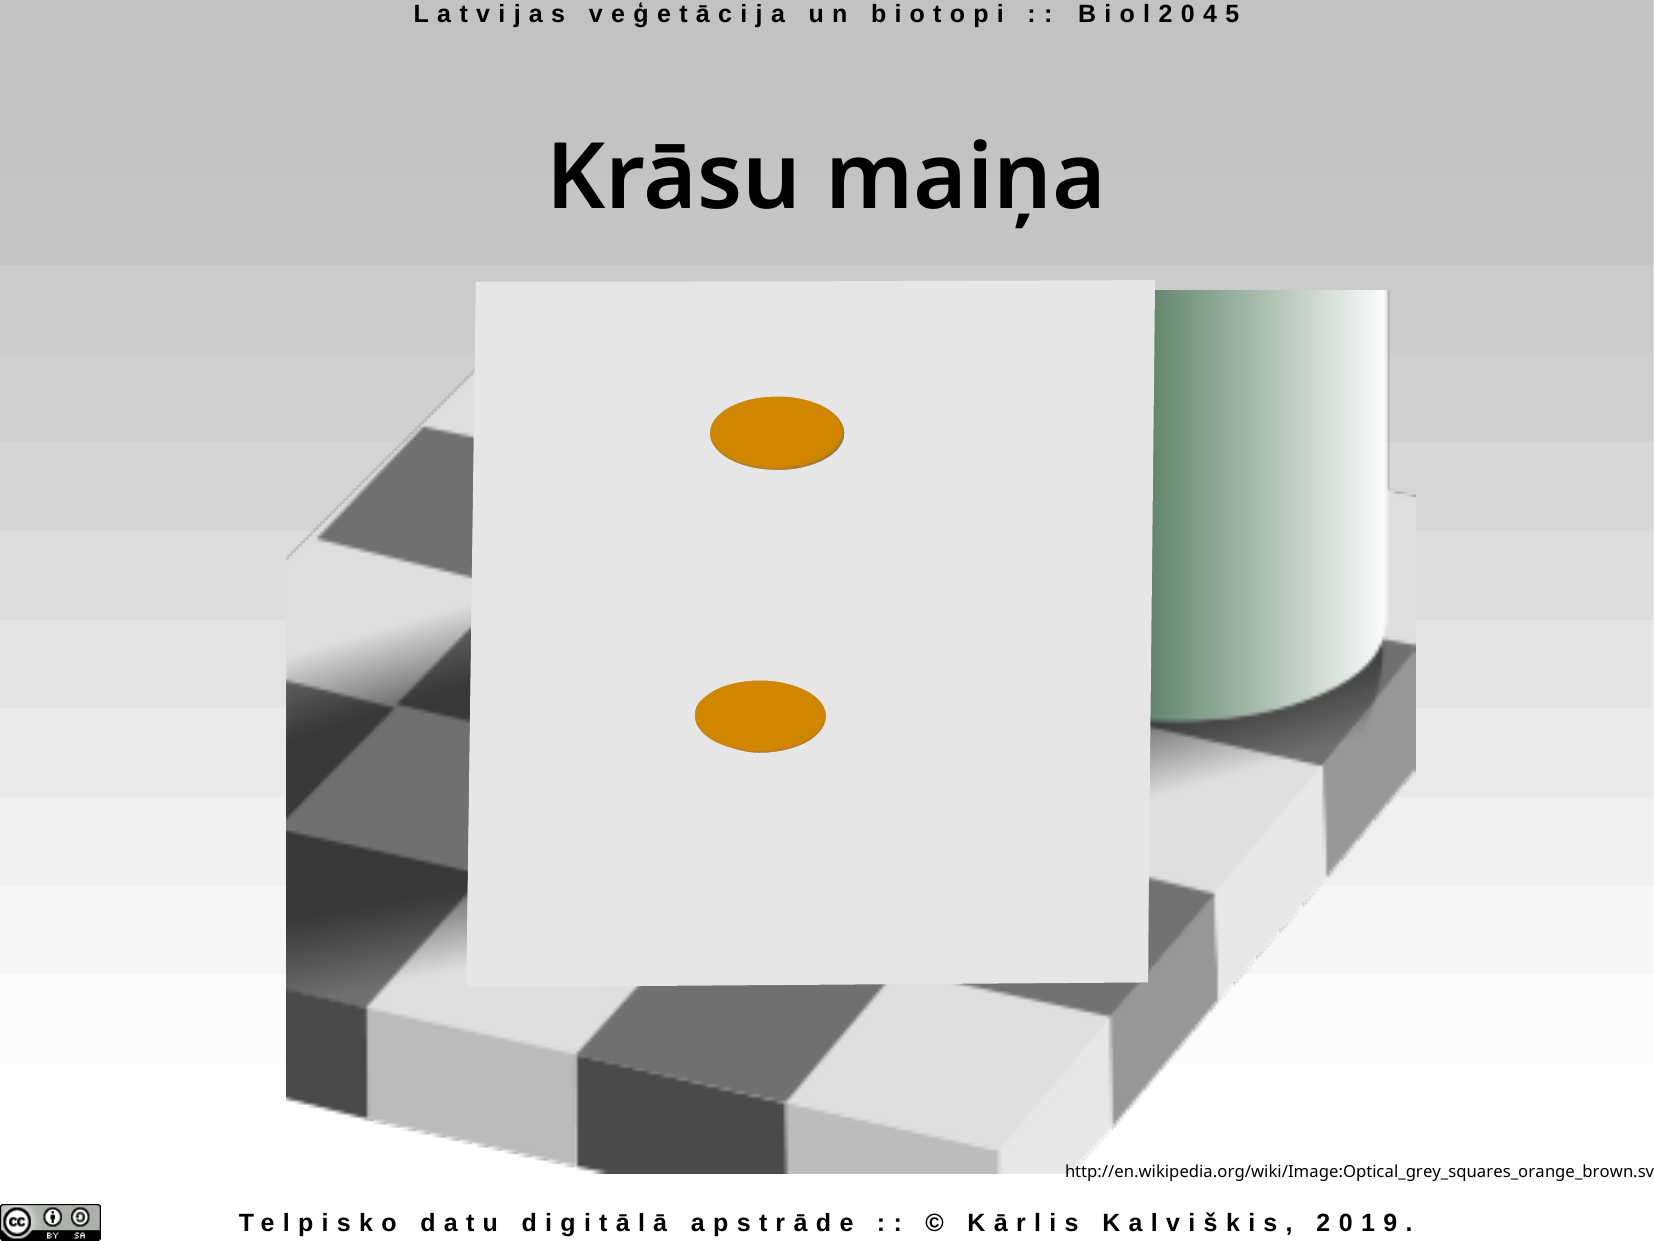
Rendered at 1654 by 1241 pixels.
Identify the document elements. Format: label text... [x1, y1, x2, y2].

text_box [466, 296, 1155, 988]
picture [1342, 1216, 1347, 1228]
picture [0, 0, 1654, 1241]
text_box http://en.wikipedia.org/wiki/Image:Optical_grey_squares_orange_brown.svg [1064, 1159, 1654, 1216]
title Krāsu maiņa [29, 49, 1625, 296]
